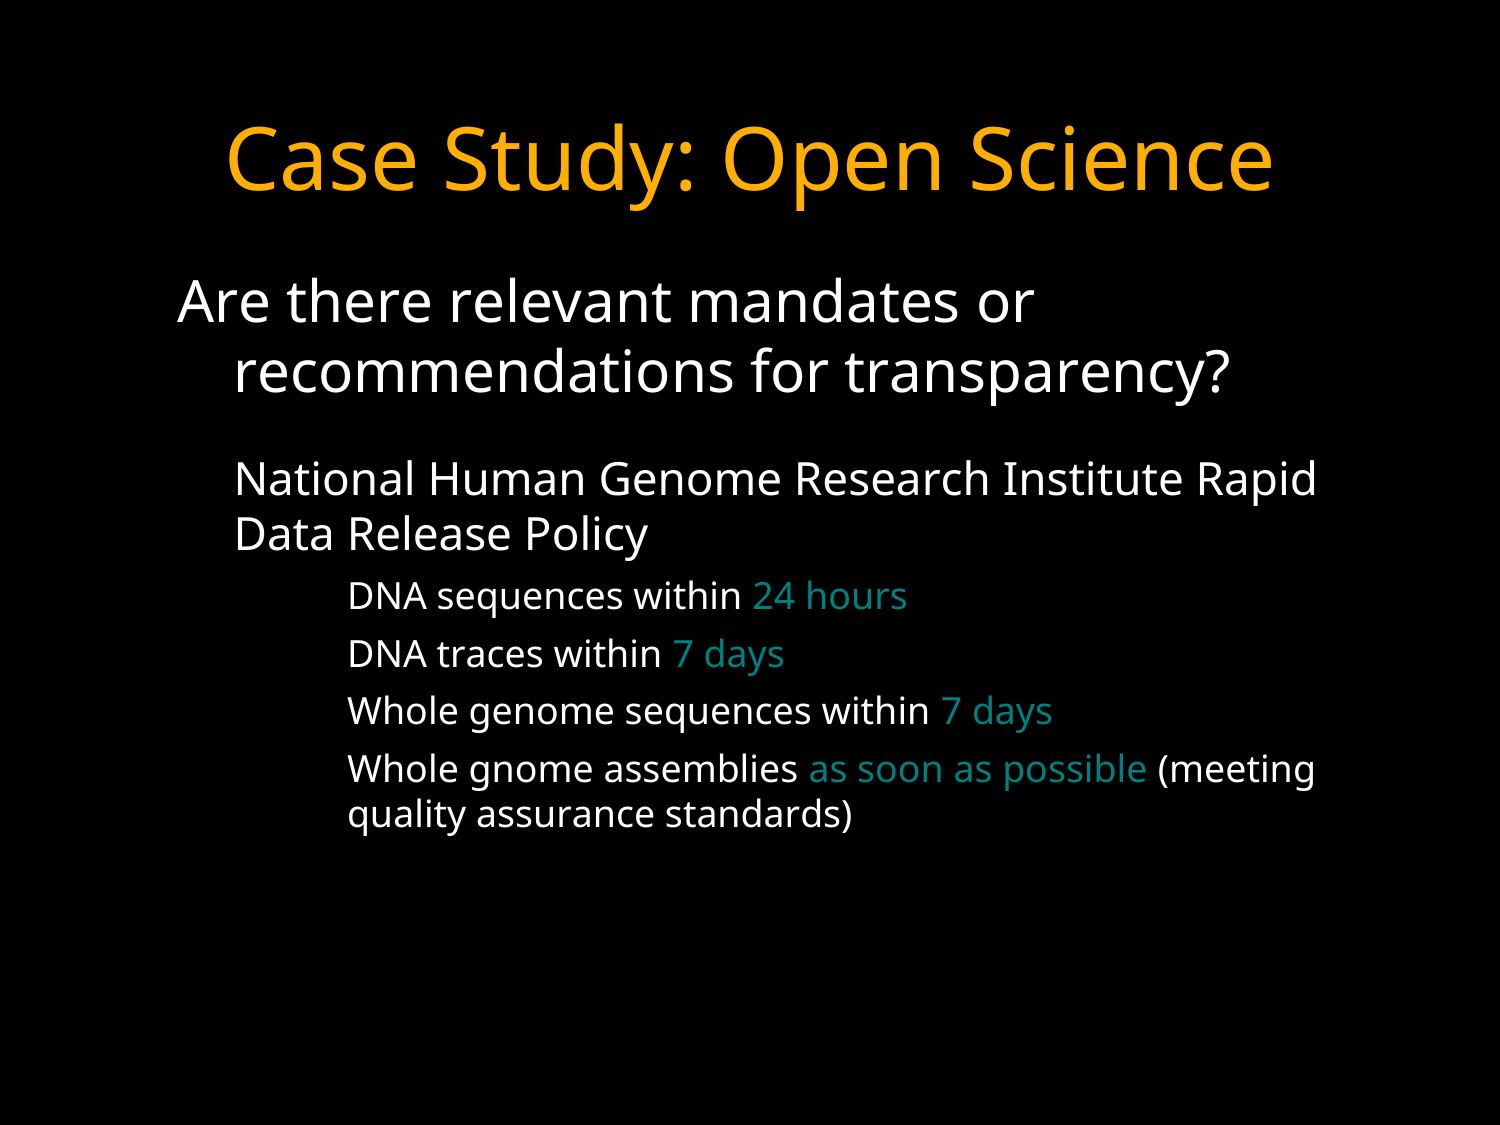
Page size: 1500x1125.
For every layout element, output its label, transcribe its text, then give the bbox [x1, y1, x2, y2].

title Case Study: Open Science [100, 95, 1400, 226]
list Are there relevant mandates or recommendations for transparency? National Human Genome Research Institute Rapid Data Release Policy DNA sequences within 24 hours DNA traces within 7 days Whole genome sequences within 7 days Whole gnome assemblies as soon as possible (meeting quality assurance standards) [162, 256, 1338, 1005]
